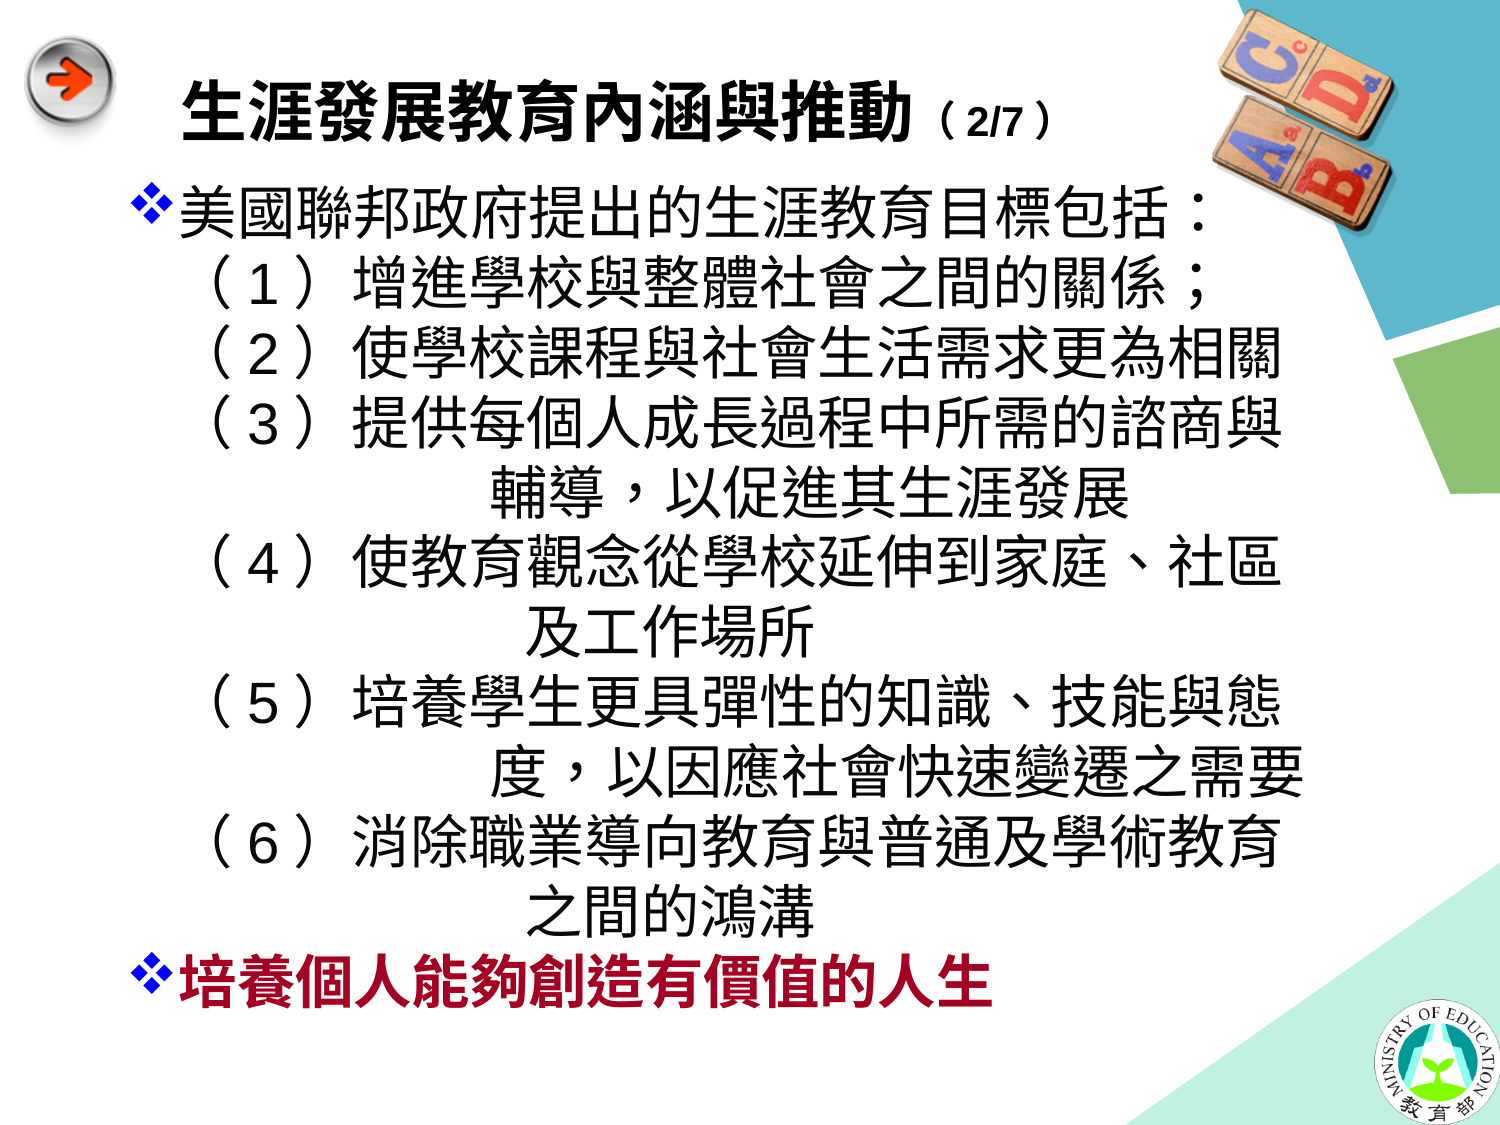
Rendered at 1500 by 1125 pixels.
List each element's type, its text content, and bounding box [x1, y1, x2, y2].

picture [24, 35, 118, 150]
text_box 美國聯邦政府提出的生涯教育目標包括： （1）增進學校與整體社會之間的關係； （2）使學校課程與社會生活需求更為相關 （3）提供每個人成長過程中所需的諮商與 輔導，以促進其生涯發展 （4）使教育觀念從學校延伸到家庭、社區 及工作場所 （5）培養學生更具彈性的知識、技能與態 度，以因應社會快速變遷之需要 （6）消除職業導向教育與普通及學術教育 之間的鴻溝 培養個人能夠創造有價值的人生 [62, 128, 1375, 1063]
picture [1374, 999, 1500, 1125]
picture [1212, 8, 1399, 238]
text_box 生涯發展教育內涵與推動（2/7） [165, 62, 1091, 158]
